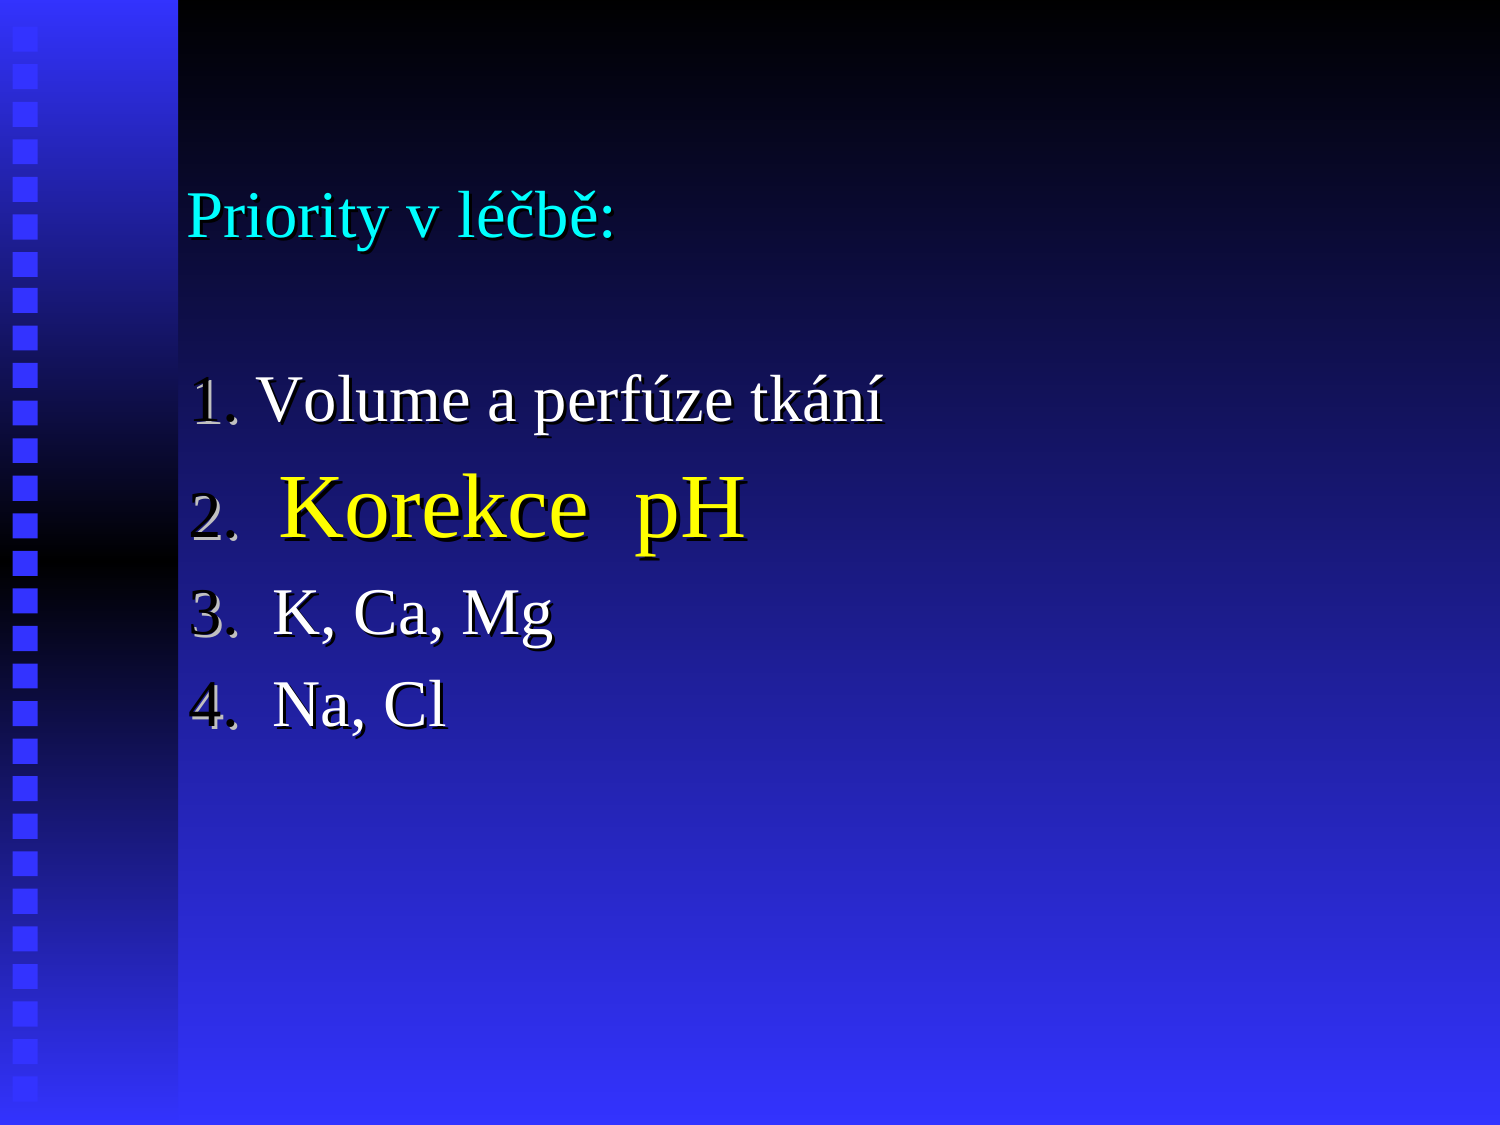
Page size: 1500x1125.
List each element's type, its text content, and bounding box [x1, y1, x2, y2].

title Priority v léčbě: [186, 110, 1500, 317]
list Volume a perfúze tkání Korekce pH K, Ca, Mg Na, Cl [188, 358, 1500, 1103]
